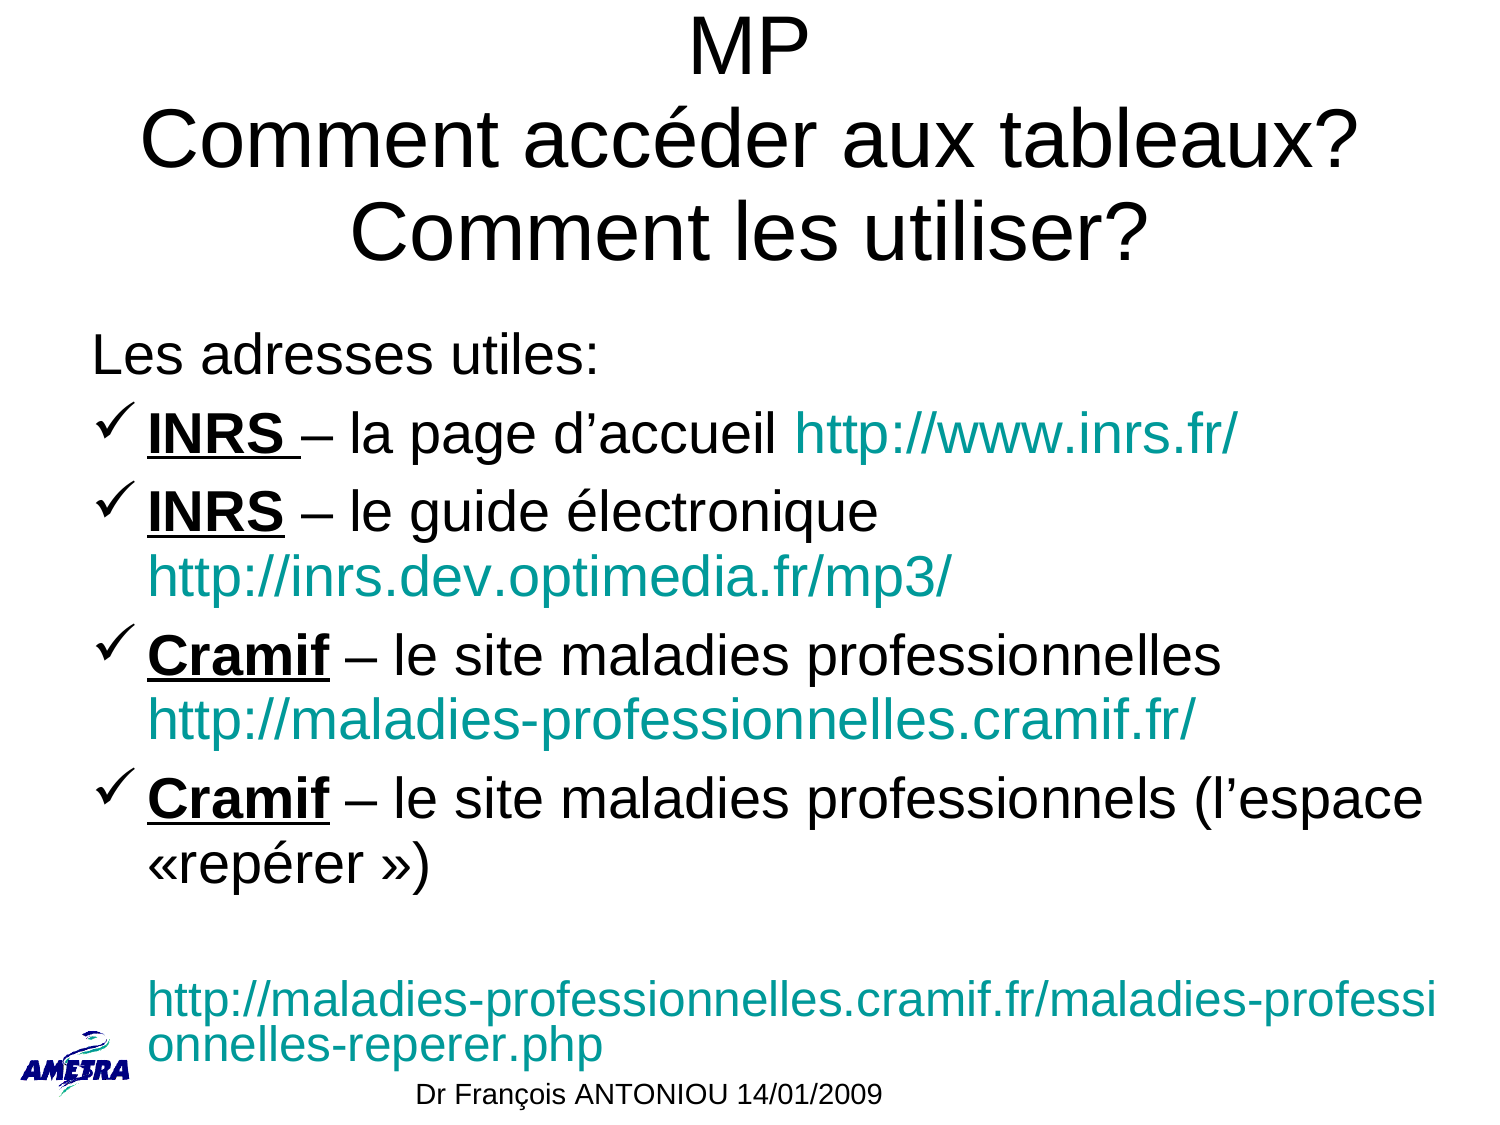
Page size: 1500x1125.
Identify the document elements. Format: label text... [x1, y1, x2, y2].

picture [0, 1007, 154, 1125]
list Les adresses utiles: INRS – la page d’accueil http://www.inrs.fr/ INRS – le guide électronique http://inrs.dev.optimedia.fr/mp3/ Cramif – le site maladies professionnelles http://maladies-professionnelles.cramif.fr/ Cramif – le site maladies professionnels (l’espace «repérer ») http://maladies-professionnelles.cramif.fr/maladies-professionnelles-reperer.php [76, 314, 1471, 1094]
title MP Comment accéder aux tableaux? Comment les utiliser? [75, 0, 1426, 297]
